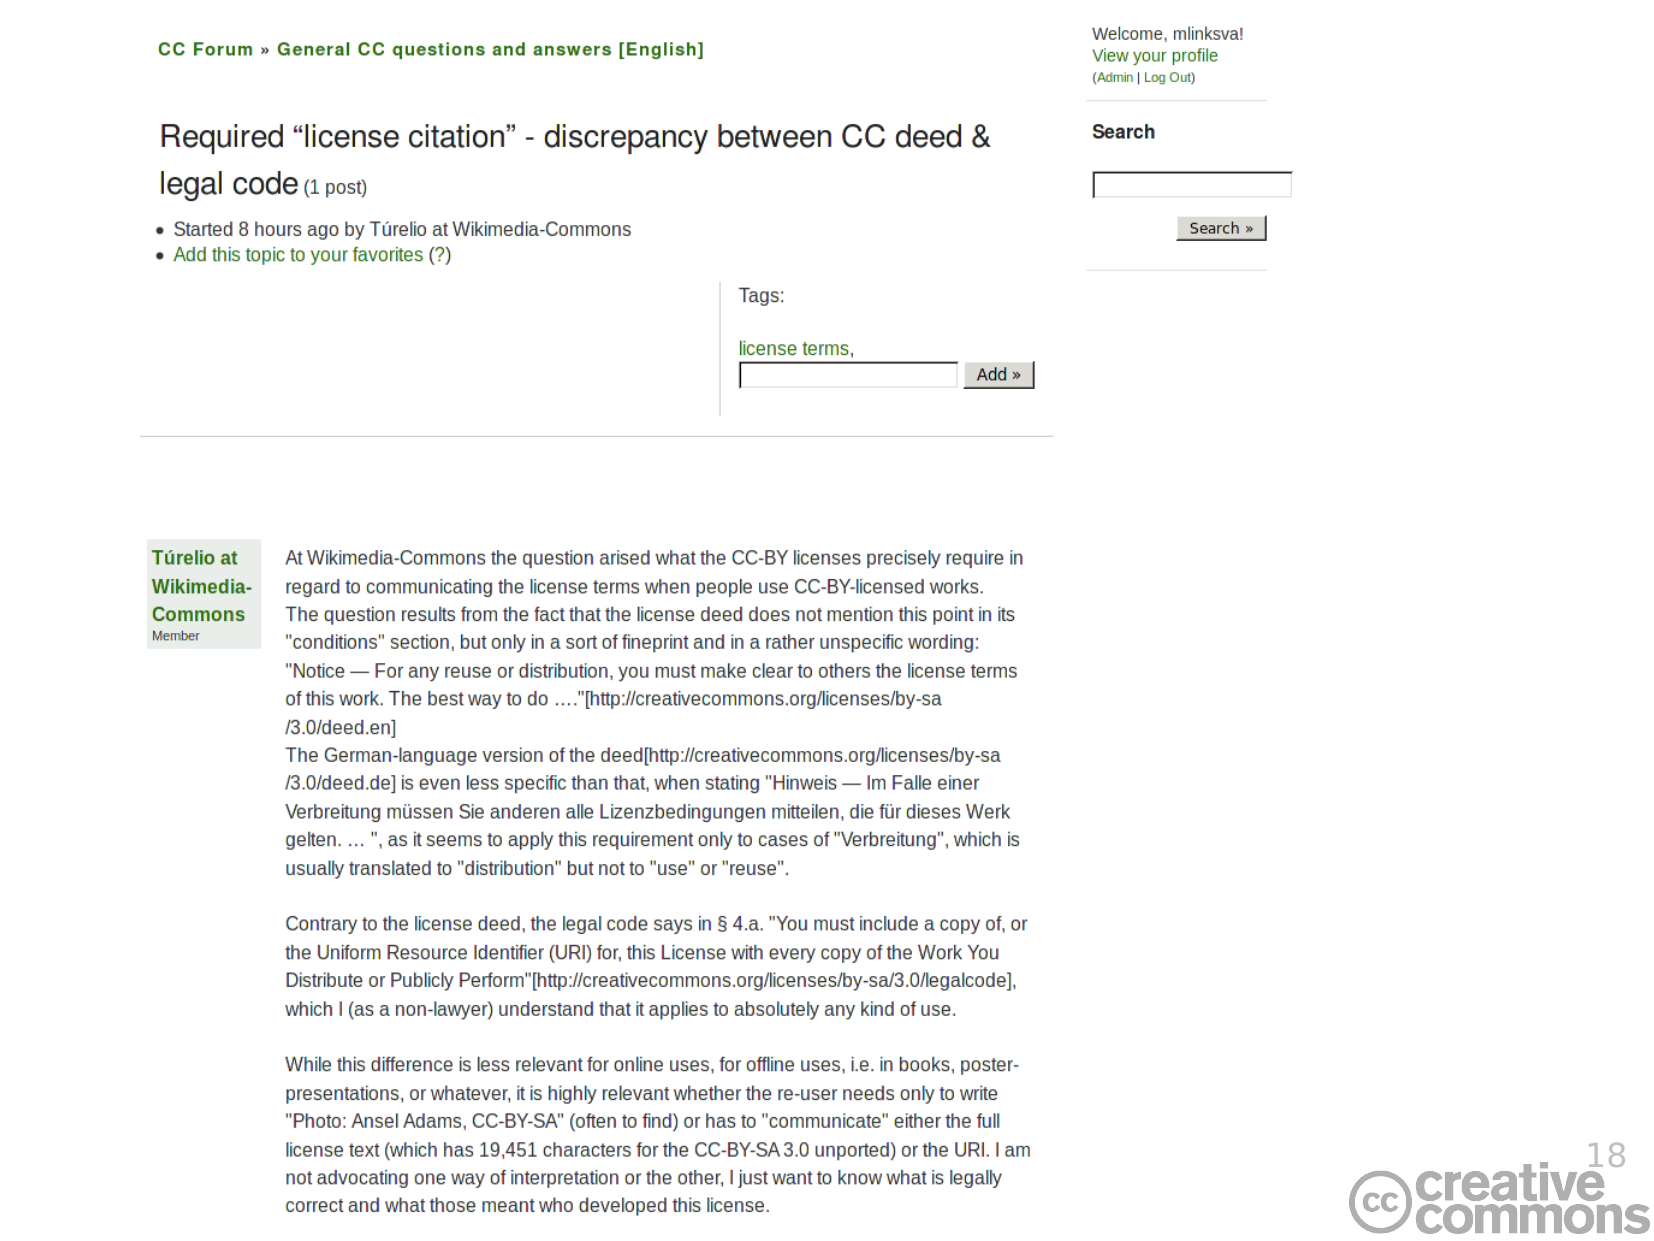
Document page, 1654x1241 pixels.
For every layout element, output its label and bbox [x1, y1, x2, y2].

picture [75, 0, 1304, 1241]
picture [1349, 1162, 1650, 1234]
